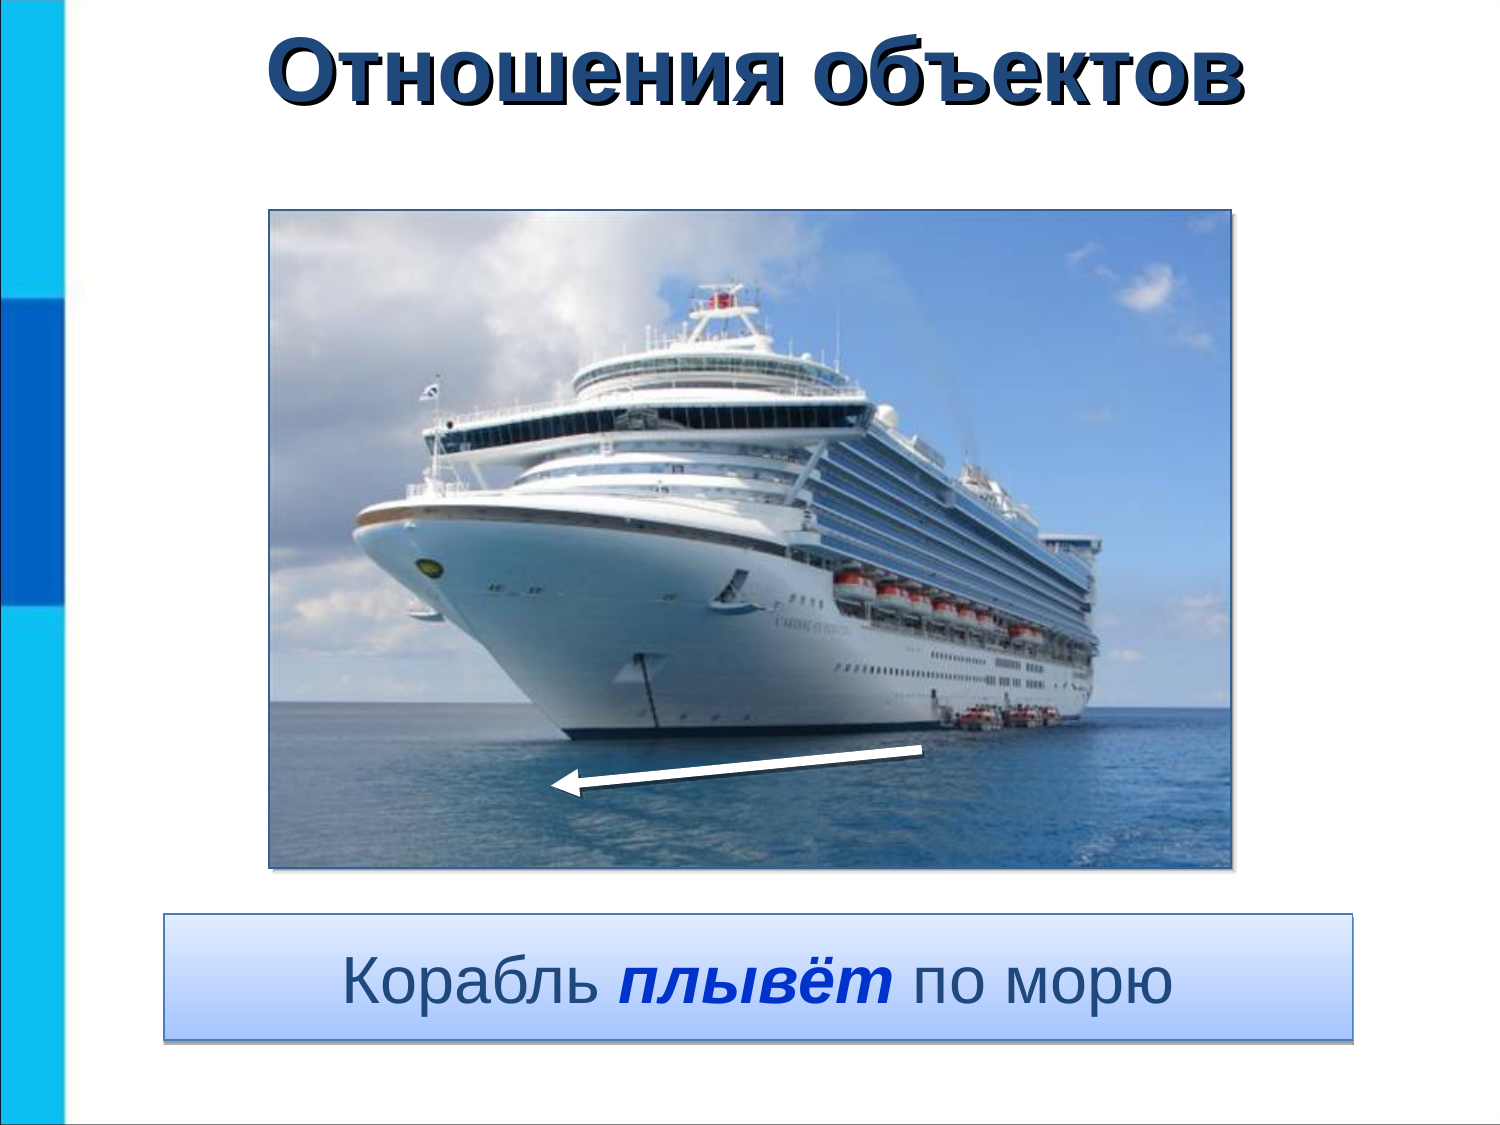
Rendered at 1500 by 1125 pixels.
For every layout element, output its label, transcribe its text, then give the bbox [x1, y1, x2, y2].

picture [0, 0, 1500, 1125]
text_box Отношения объектов [128, 23, 1383, 128]
title Корабль плывёт по морю [164, 914, 1353, 1041]
